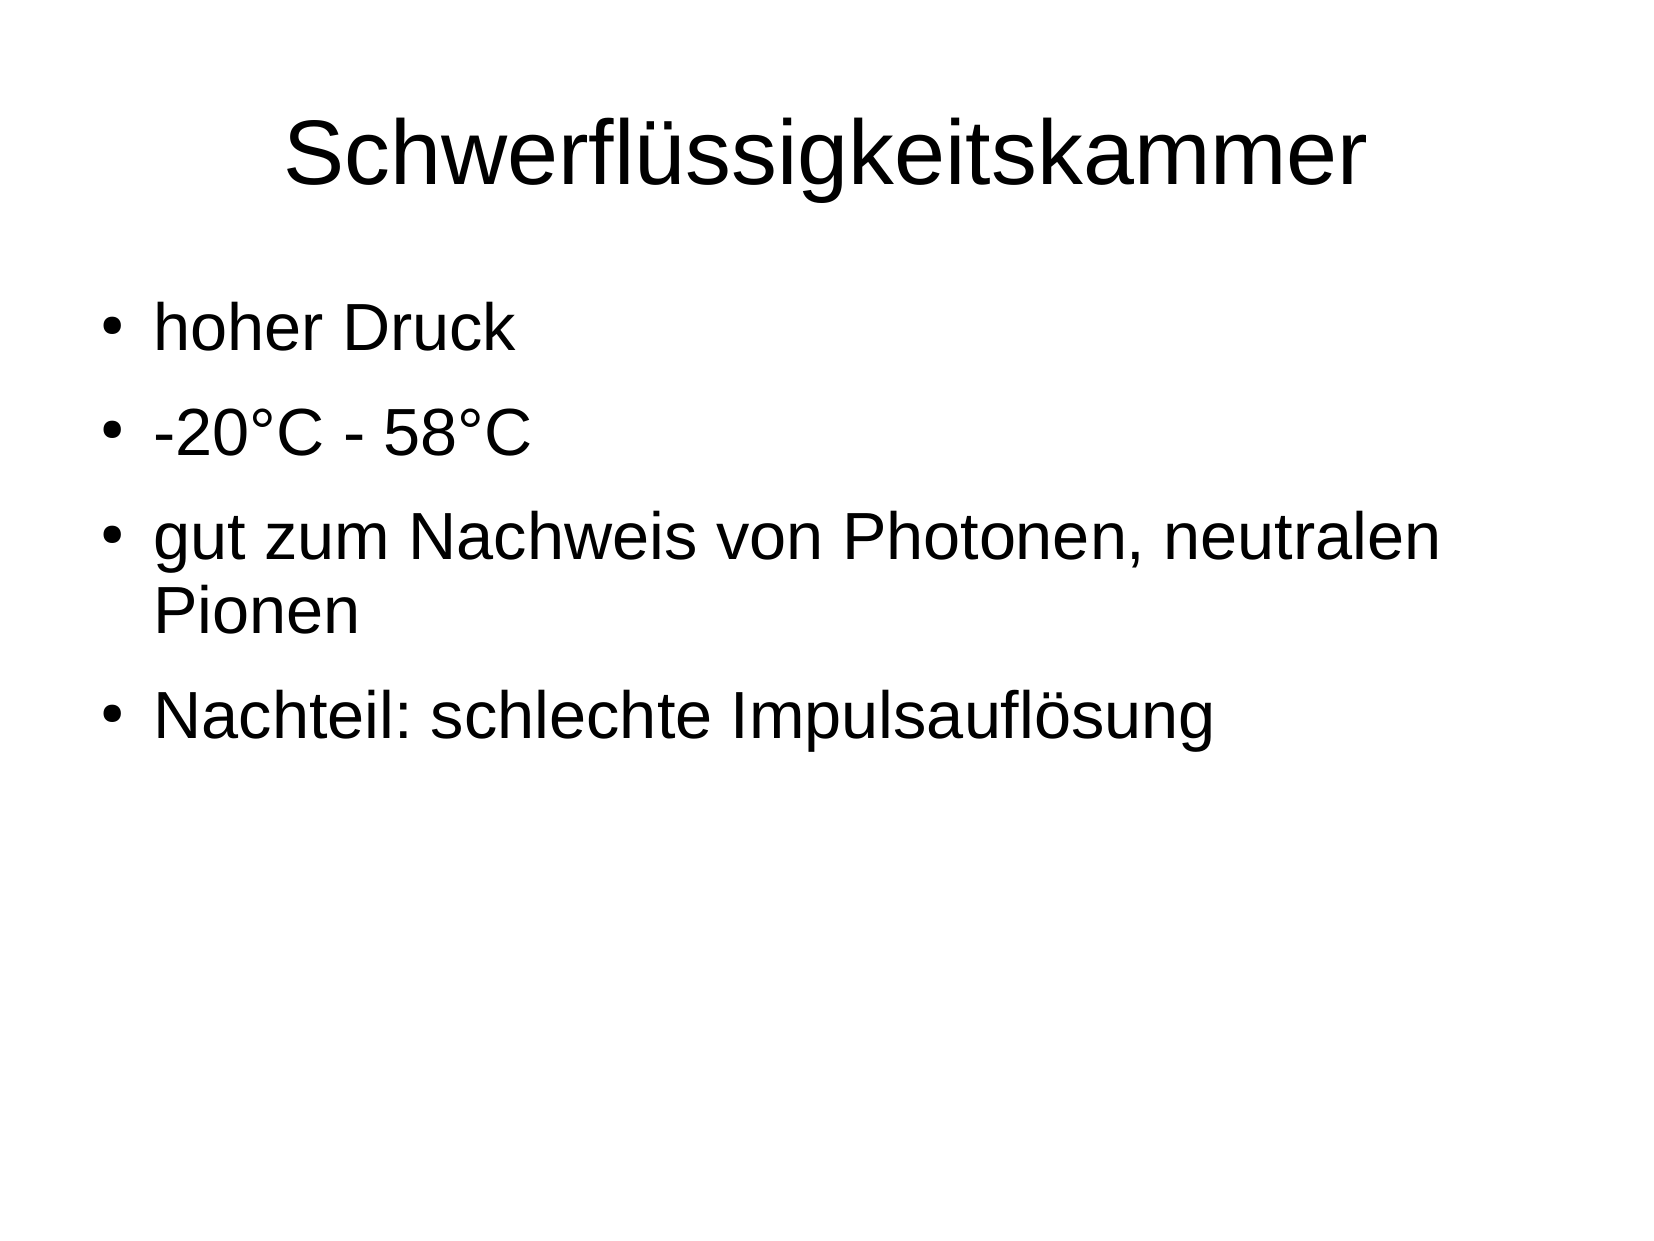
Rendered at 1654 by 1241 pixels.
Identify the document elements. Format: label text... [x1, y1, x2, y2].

list hoher Druck -20°C - 58°C gut zum Nachweis von Photonen, neutralen Pionen Nachteil: schlechte Impulsauflösung [82, 290, 1571, 1094]
title Schwerflüssigkeitskammer [82, 56, 1571, 250]
